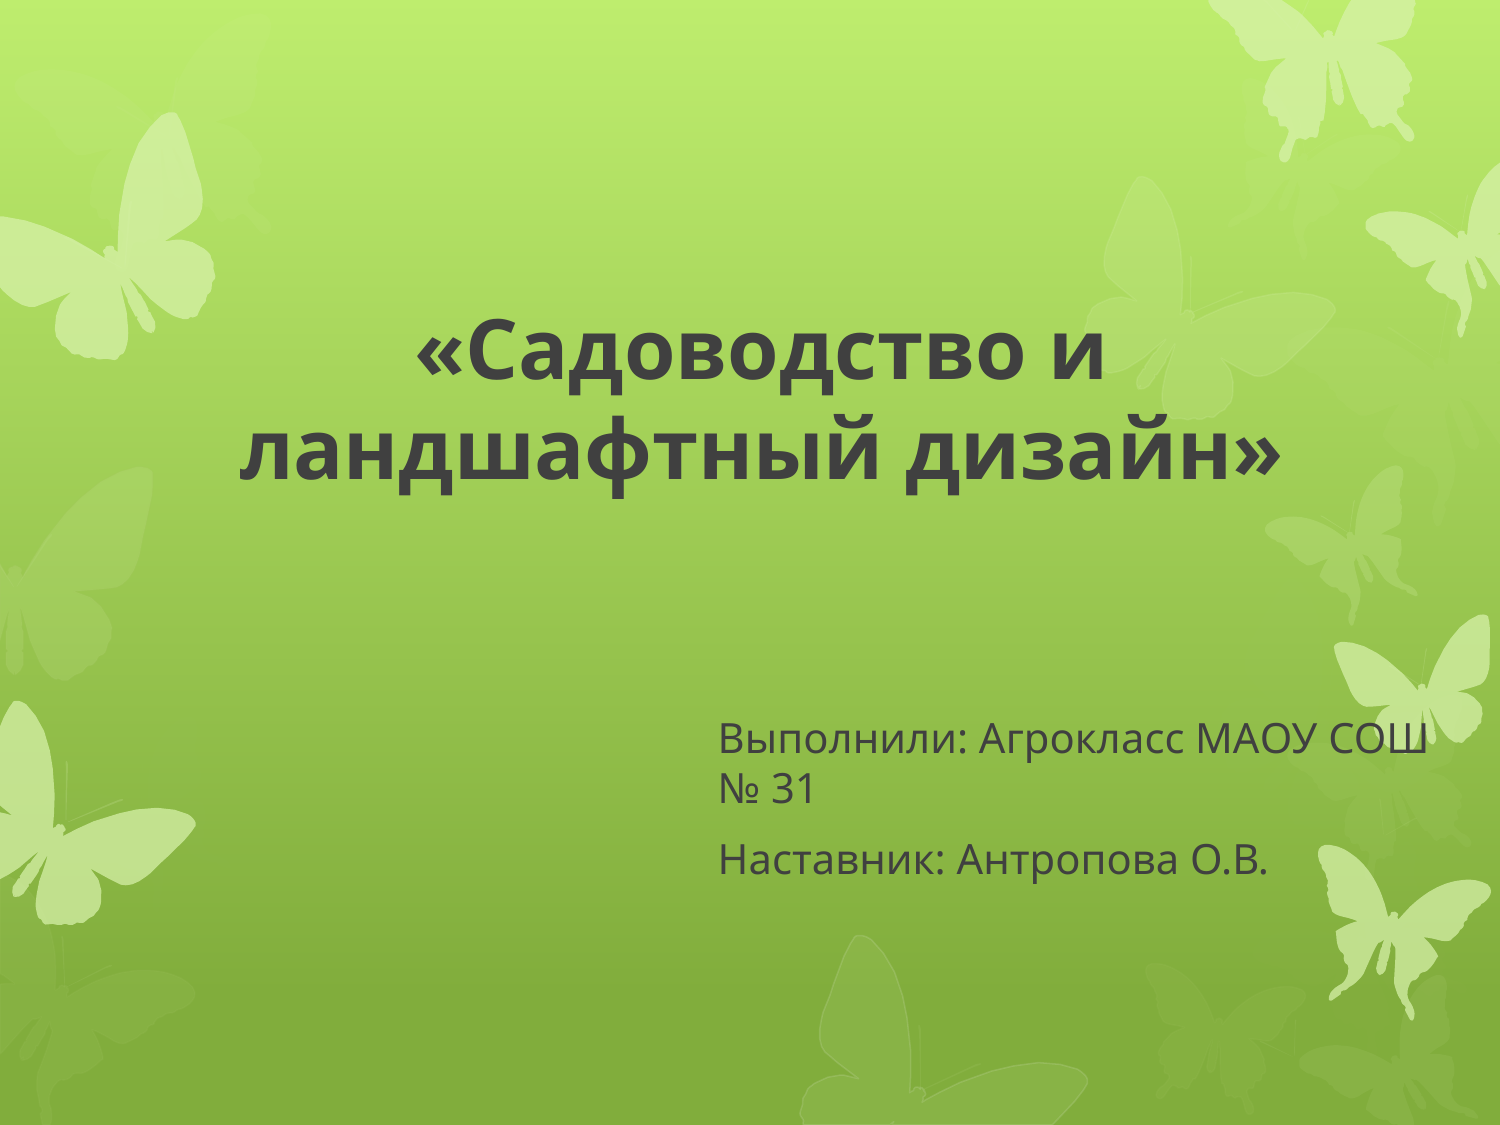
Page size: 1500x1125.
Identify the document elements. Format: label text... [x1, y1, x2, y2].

title «Садоводство и ландшафтный дизайн» [123, 149, 1400, 504]
subtitle Выполнили: Агрокласс МАОУ СОШ № 31 Наставник: Антропова О.В. [702, 704, 1447, 1024]
